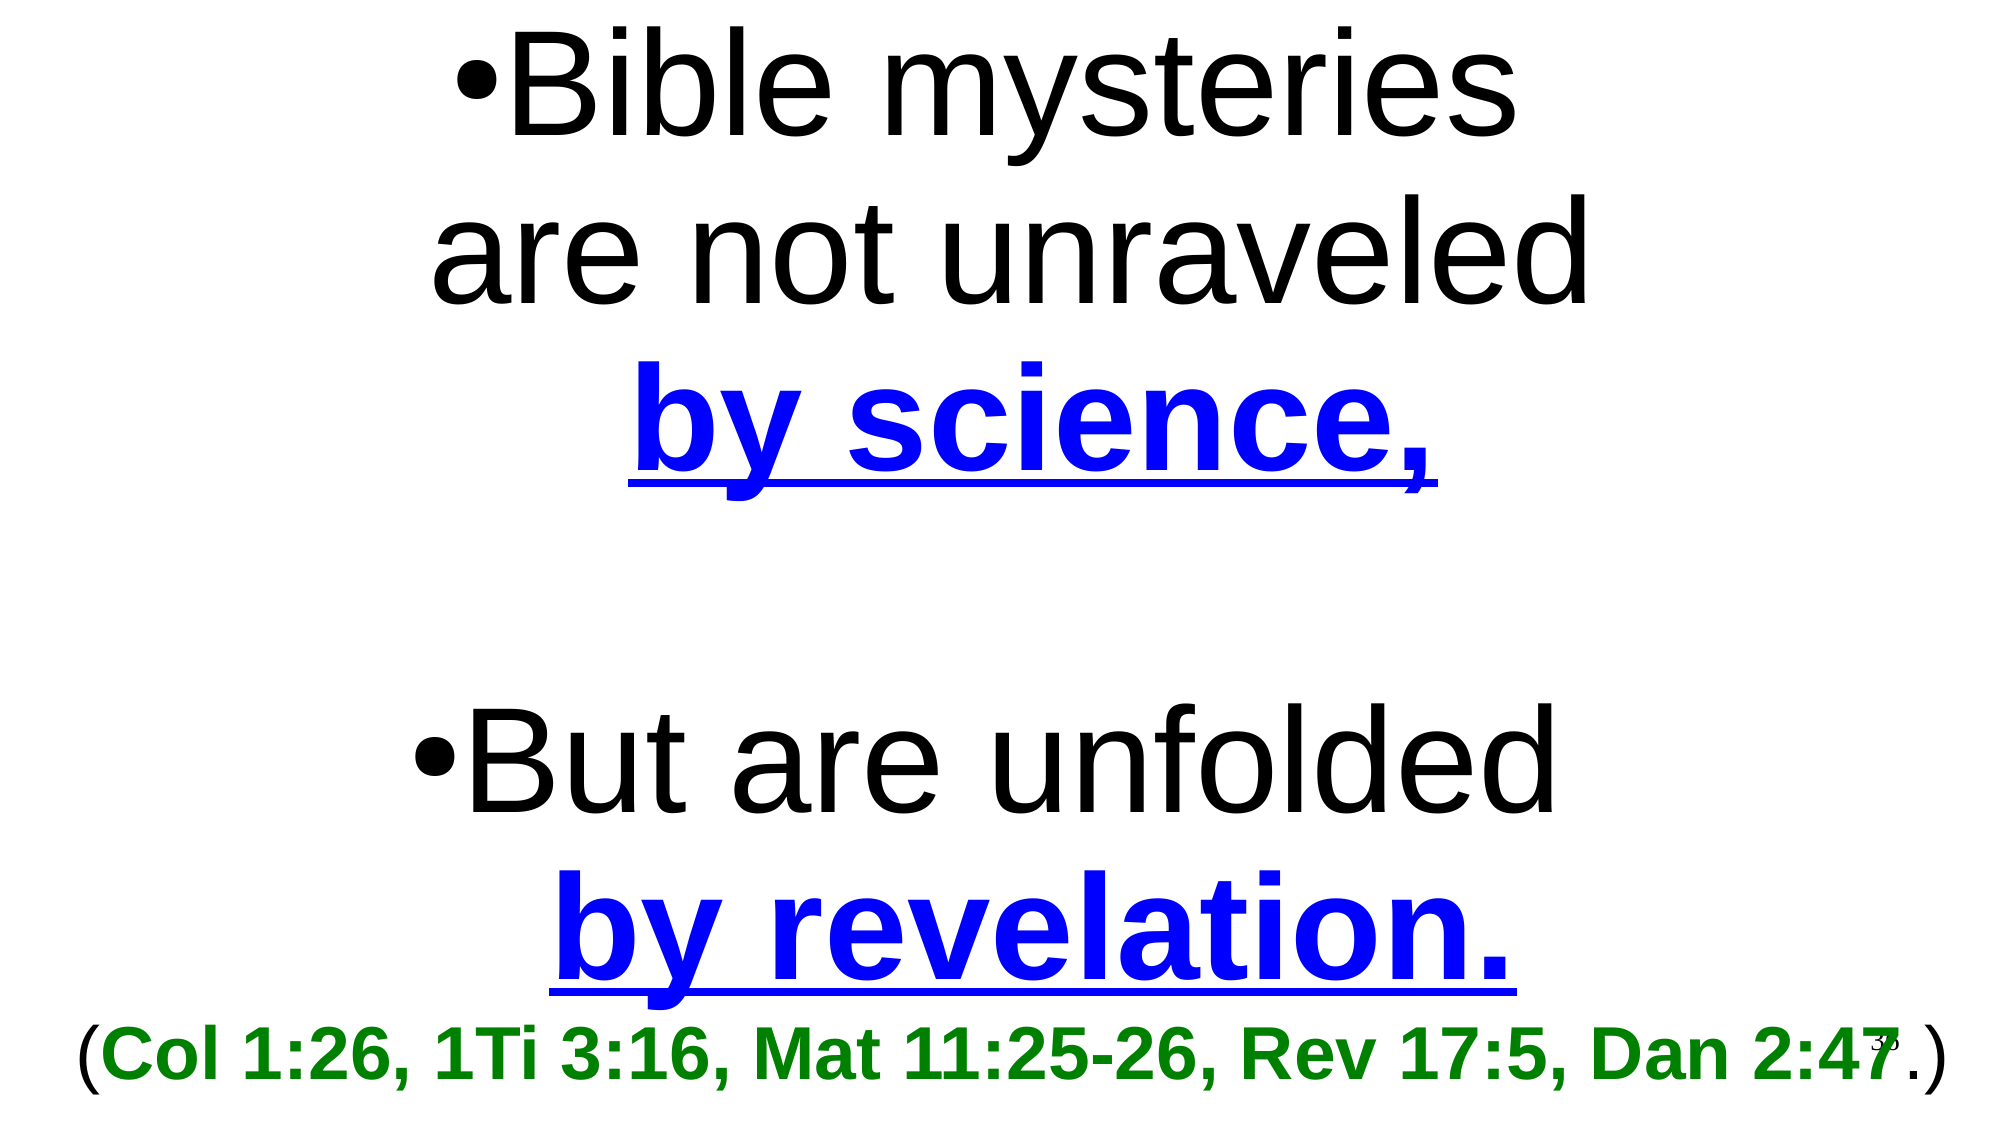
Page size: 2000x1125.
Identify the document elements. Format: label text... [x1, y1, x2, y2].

list Bible mysteries are not unraveled by science, But are unfolded by revelation. (Col 1:26, 1Ti 3:16, Mat 11:25-26, Rev 17:5, Dan 2:47.) [0, 0, 1996, 1123]
